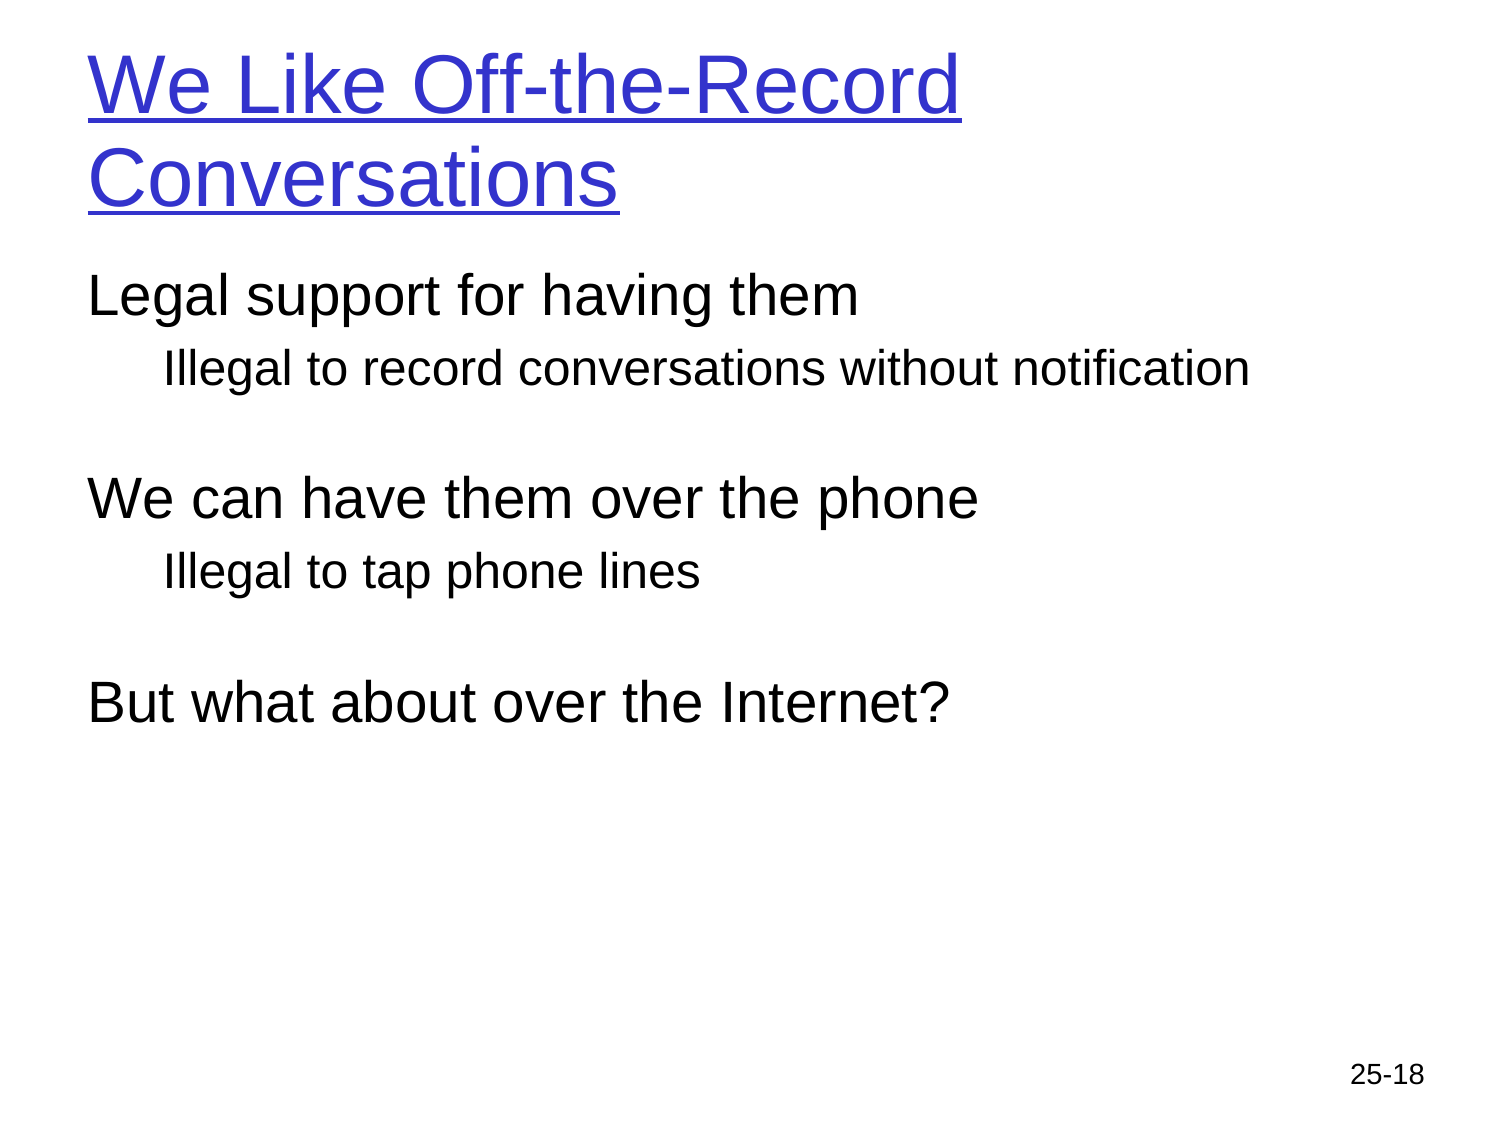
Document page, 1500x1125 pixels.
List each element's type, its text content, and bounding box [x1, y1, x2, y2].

title We Like Off-the-Record Conversations [87, 23, 1363, 239]
list Legal support for having them Illegal to record conversations without notification We can have them over the phone Illegal to tap phone lines But what about over the Internet? [87, 262, 1363, 1026]
